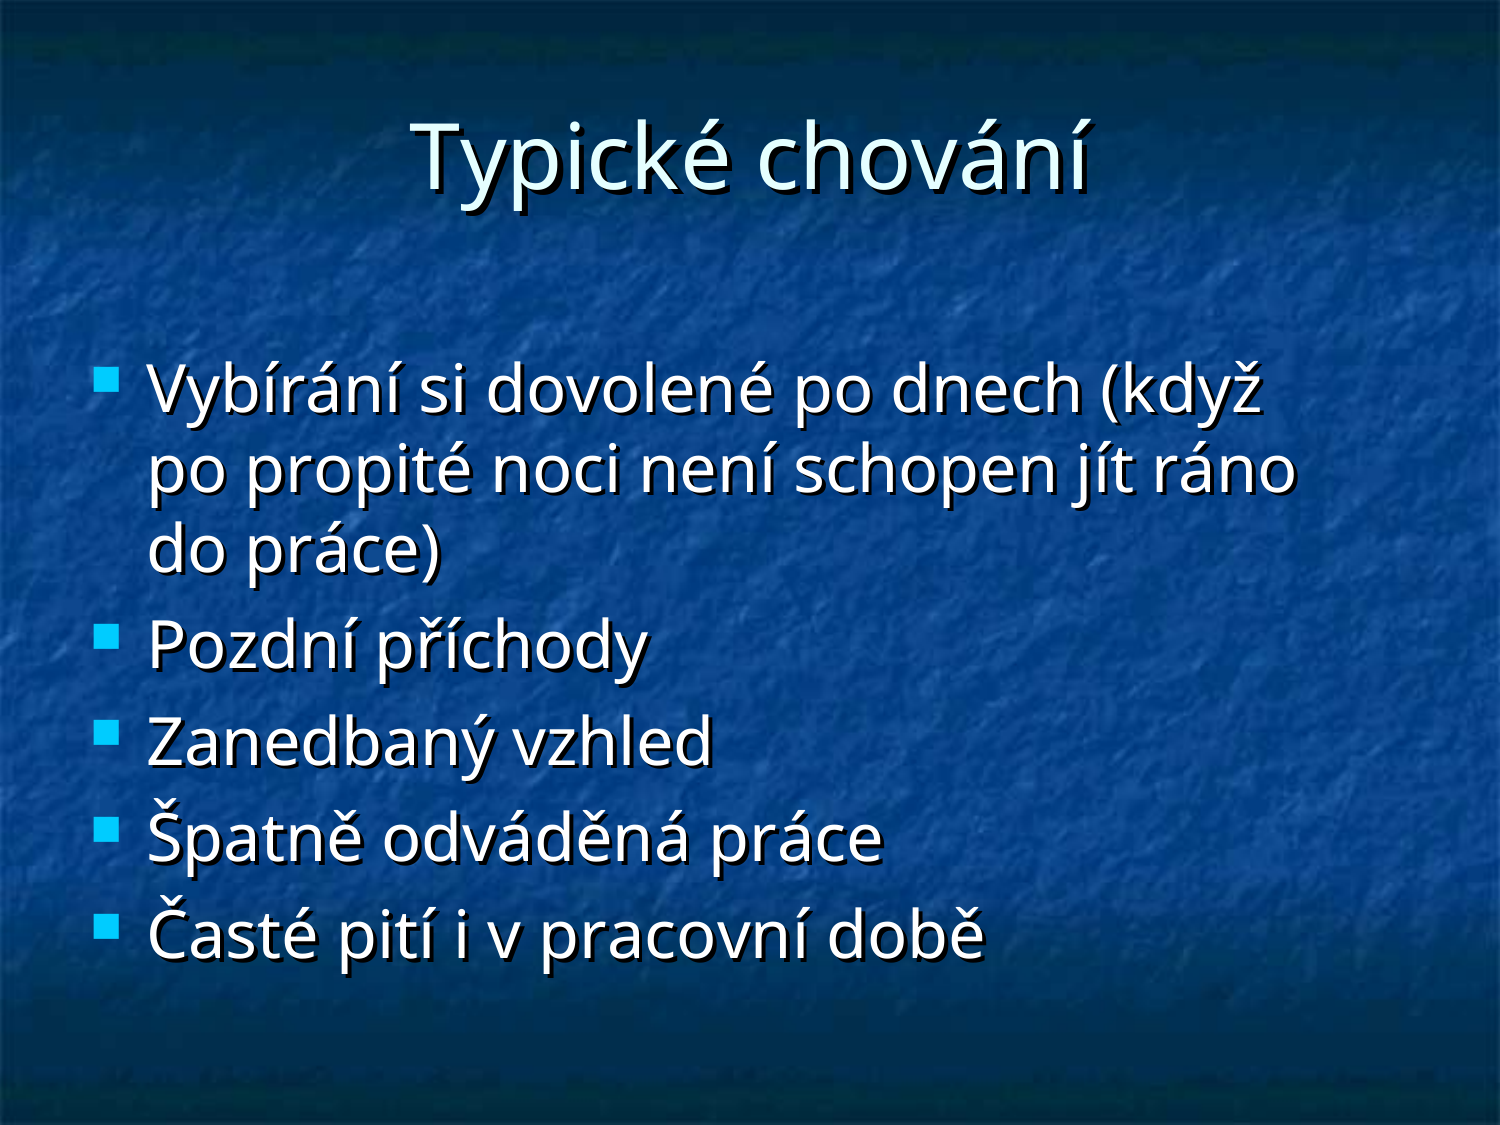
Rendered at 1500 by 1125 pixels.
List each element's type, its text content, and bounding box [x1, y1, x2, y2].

picture [0, 0, 1500, 1125]
title Typické chování [75, 62, 1426, 244]
list Vybírání si dovolené po dnech (když po propité noci není schopen jít ráno do práce) Pozdní příchody Zanedbaný vzhled Špatně odváděná práce Časté pití i v pracovní době [75, 337, 1426, 1005]
